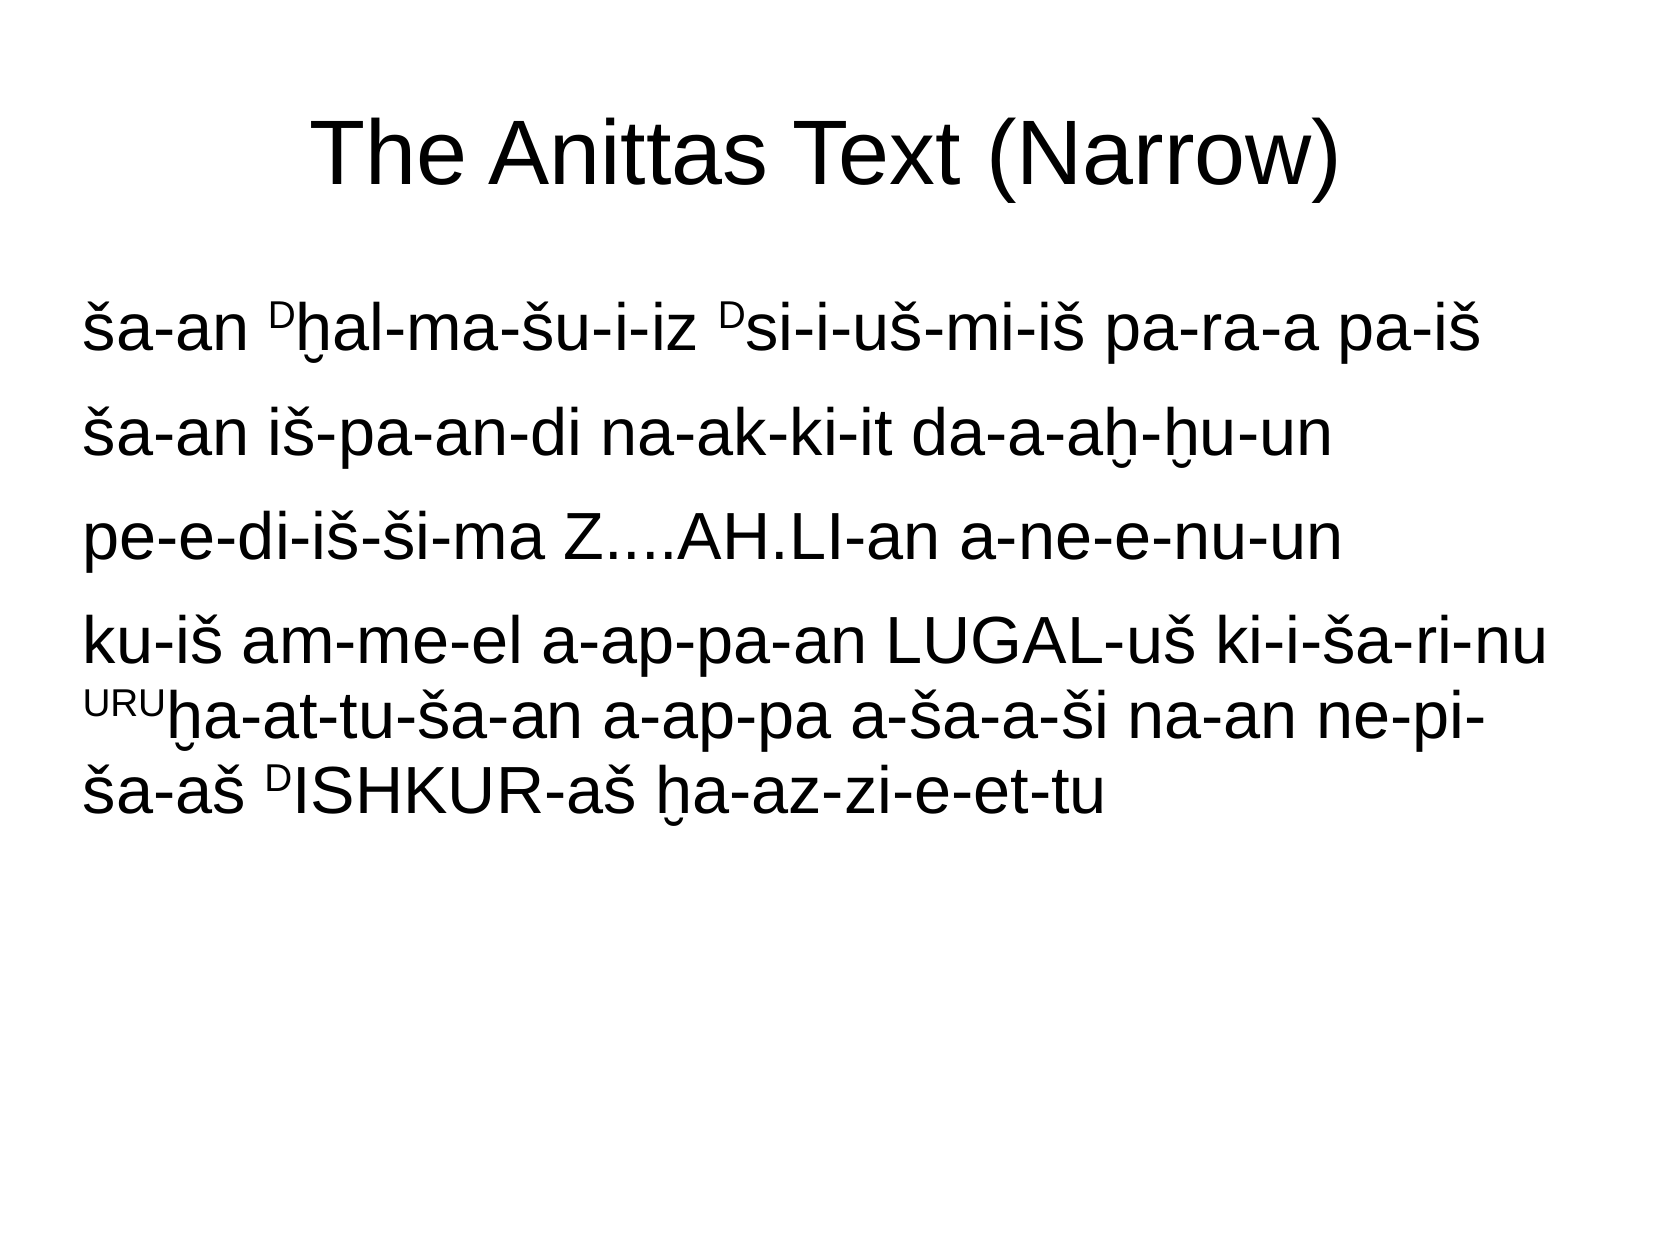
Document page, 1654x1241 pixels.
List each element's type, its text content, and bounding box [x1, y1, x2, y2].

list ša-an Dḫal-ma-šu-i-iz Dsi-i-uš-mi-iš pa-ra-a pa-iš ša-an iš-pa-an-di na-ak-ki-it da-a-aḫ-ḫu-un pe-e-di-iš-ši-ma Z....AH.LI-an a-ne-e-nu-un ku-iš am-me-el a-ap-pa-an LUGAL-uš ki-i-ša-ri-nu URUḫa-at-tu-ša-an a-ap-pa a-ša-a-ši na-an ne-pi-ša-aš DISHKUR-aš ḫa-az-zi-e-et-tu [82, 290, 1571, 1109]
title The Anittas Text (Narrow) [82, 49, 1571, 257]
